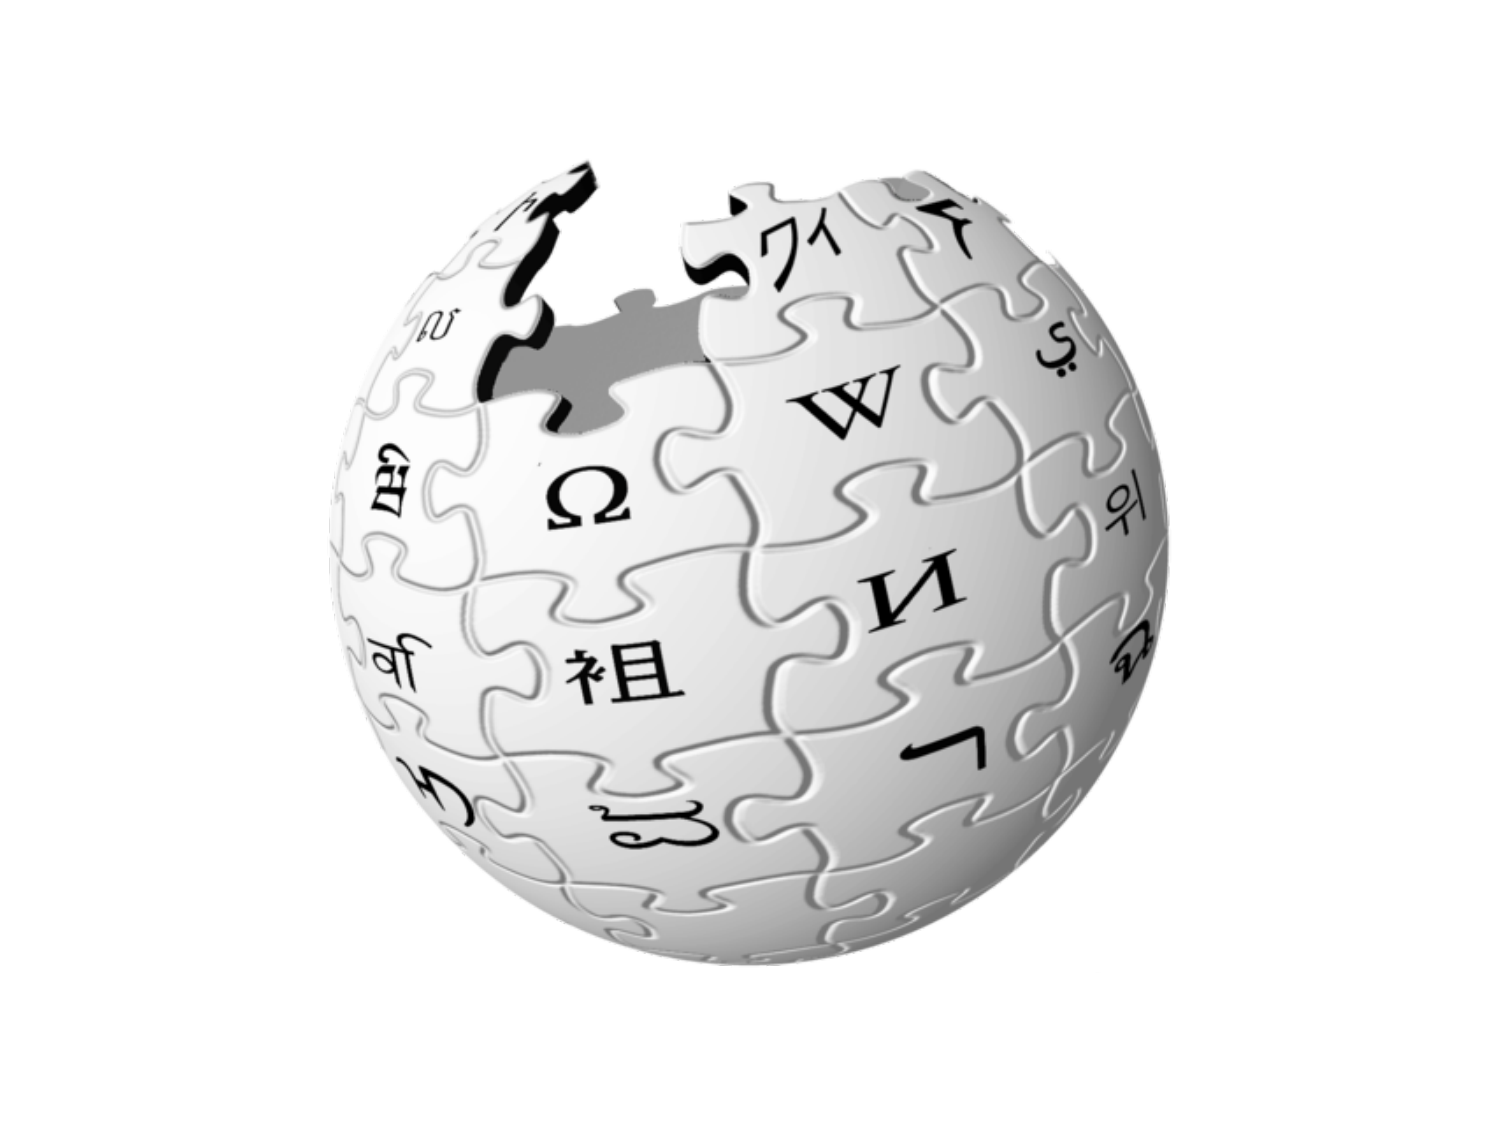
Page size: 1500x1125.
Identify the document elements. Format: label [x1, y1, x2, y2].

picture [321, 152, 1180, 973]
